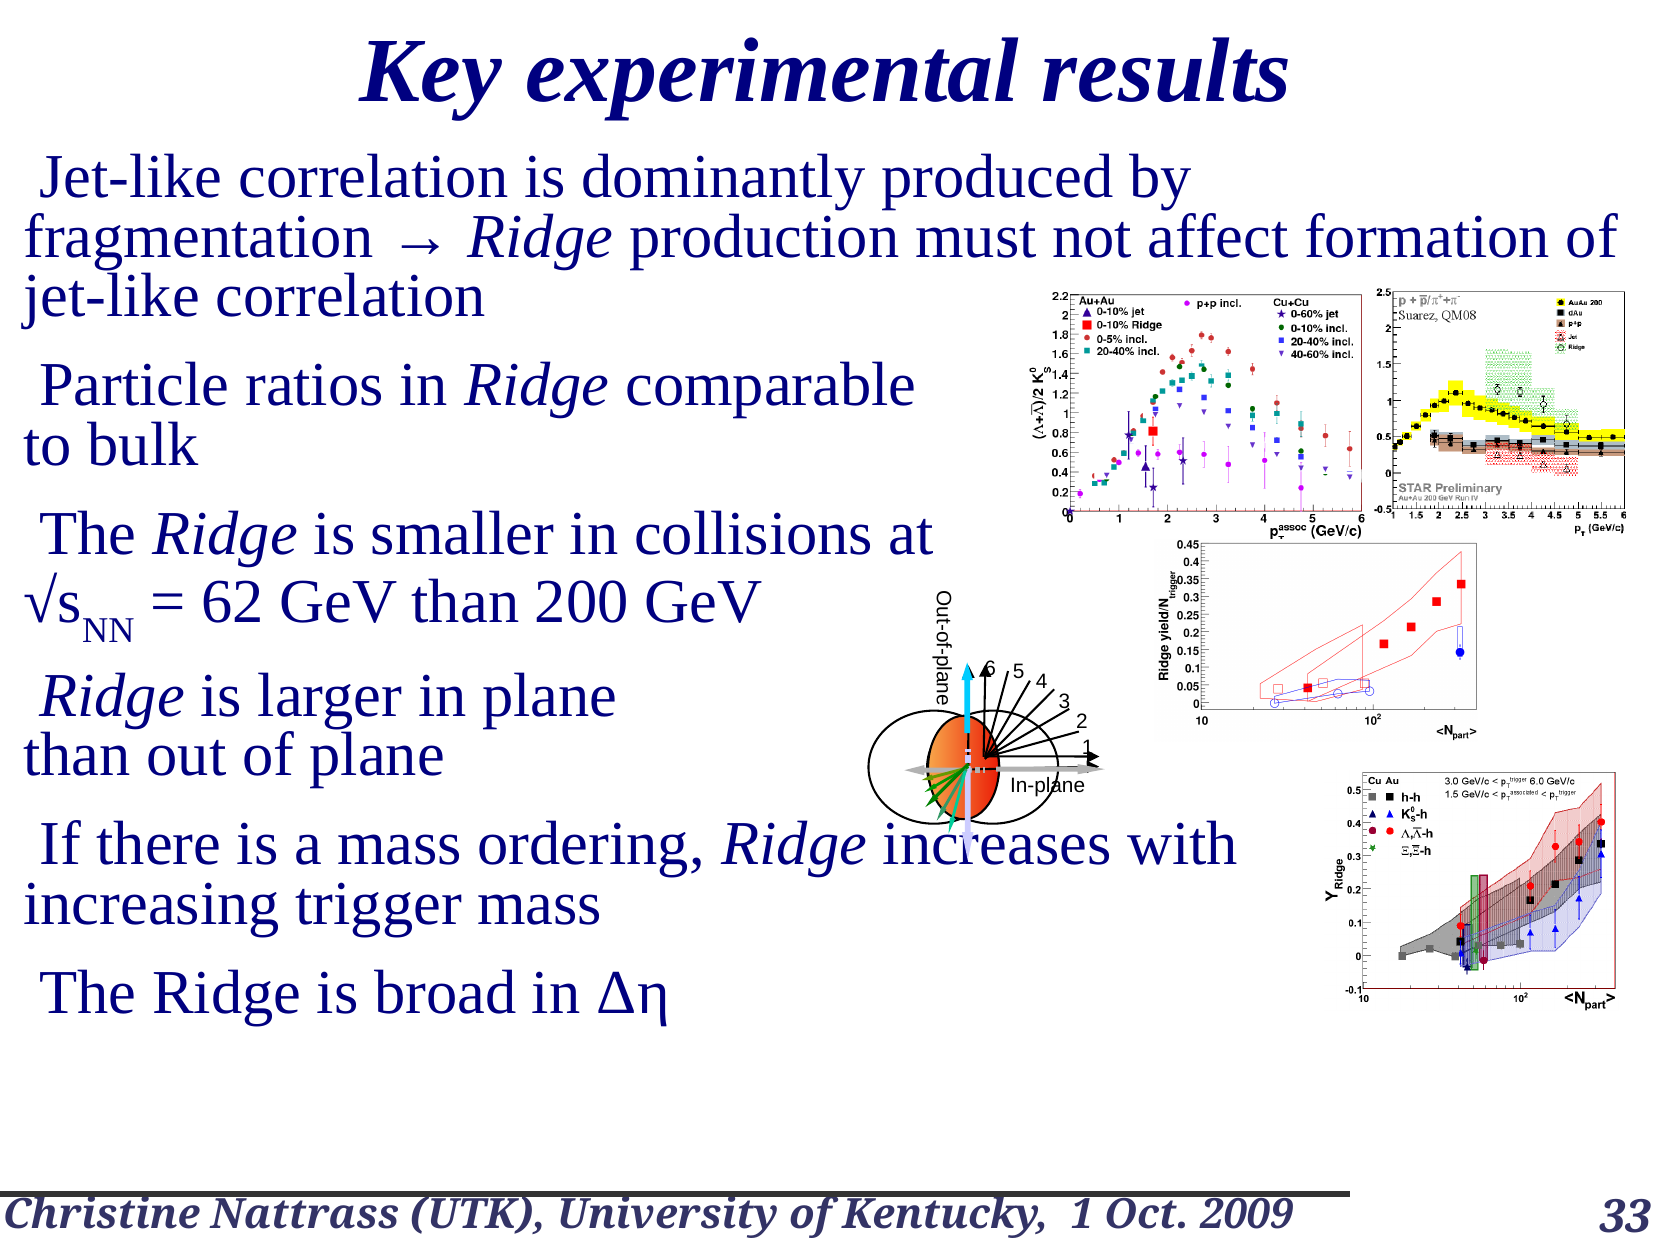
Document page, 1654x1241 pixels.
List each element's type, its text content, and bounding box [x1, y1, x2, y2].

text_box [989, 736, 994, 747]
text_box 6 [984, 654, 1008, 702]
text_box [904, 662, 1081, 861]
title Key experimental results [82, 0, 1571, 131]
text_box Out-of-plane [883, 590, 958, 713]
text_box 5 [1012, 657, 1037, 705]
picture [1324, 770, 1619, 1011]
text_box 3 [1058, 688, 1083, 735]
text_box In-plane [1010, 771, 1139, 819]
text_box 2 [1075, 708, 1100, 755]
list Jet-like correlation is dominantly produced by fragmentation → Ridge production must not affect formation of jet-like correlation Particle ratios in Ridge comparable to bulk The Ridge is smaller in collisions at √sNN = 62 GeV than 200 GeV Ridge is larger in plane than out of plane If there is a mass ordering, Ridge increases with increasing trigger mass The Ridge is broad in Δη [23, 136, 1654, 1149]
text_box 4 [1035, 667, 1060, 715]
text_box [985, 727, 990, 749]
text_box 1 [1081, 733, 1106, 781]
picture [1022, 264, 1654, 743]
